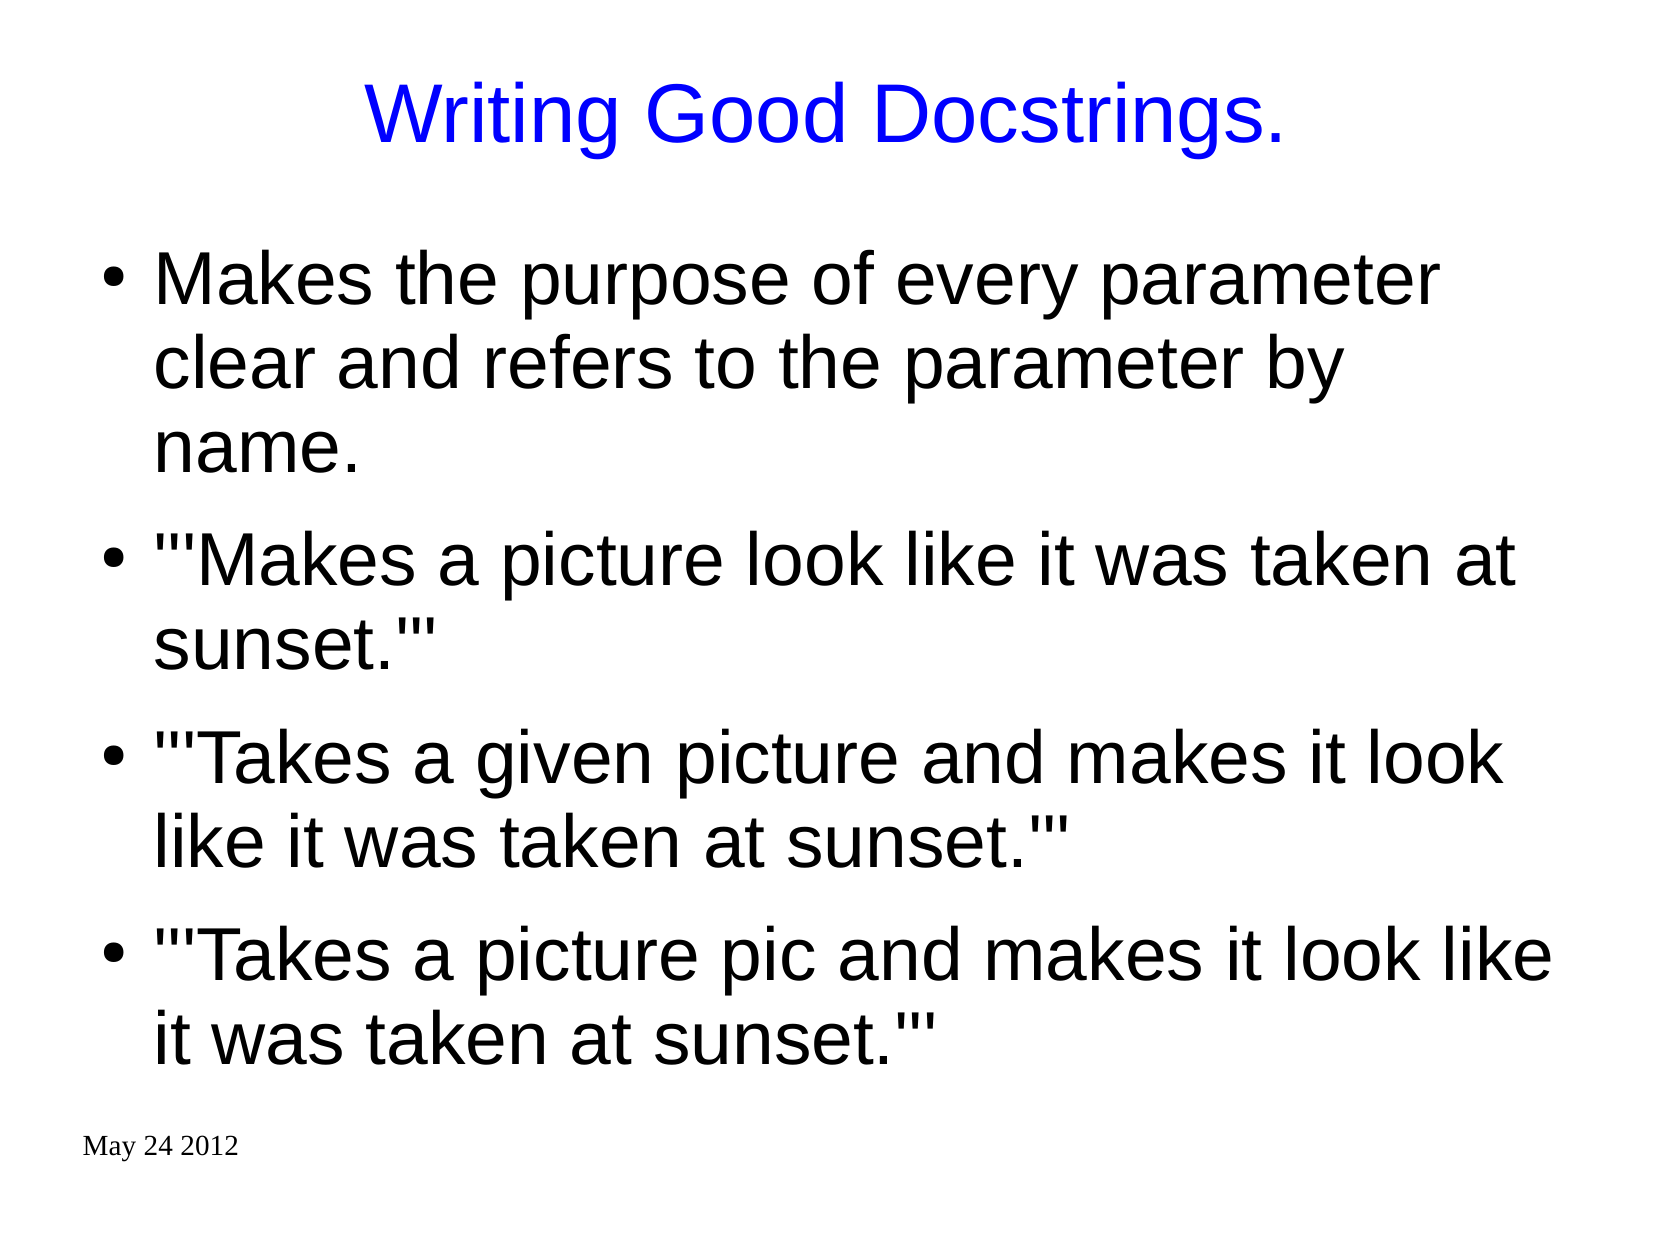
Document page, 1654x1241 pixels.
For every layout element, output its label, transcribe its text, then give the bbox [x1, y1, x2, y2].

title Writing Good Docstrings. [82, 49, 1571, 178]
list Makes the purpose of every parameter clear and refers to the parameter by name. '''Makes a picture look like it was taken at sunset.''' '''Takes a given picture and makes it look like it was taken at sunset.''' '''Takes a picture pic and makes it look like it was taken at sunset.''' [82, 236, 1571, 1109]
